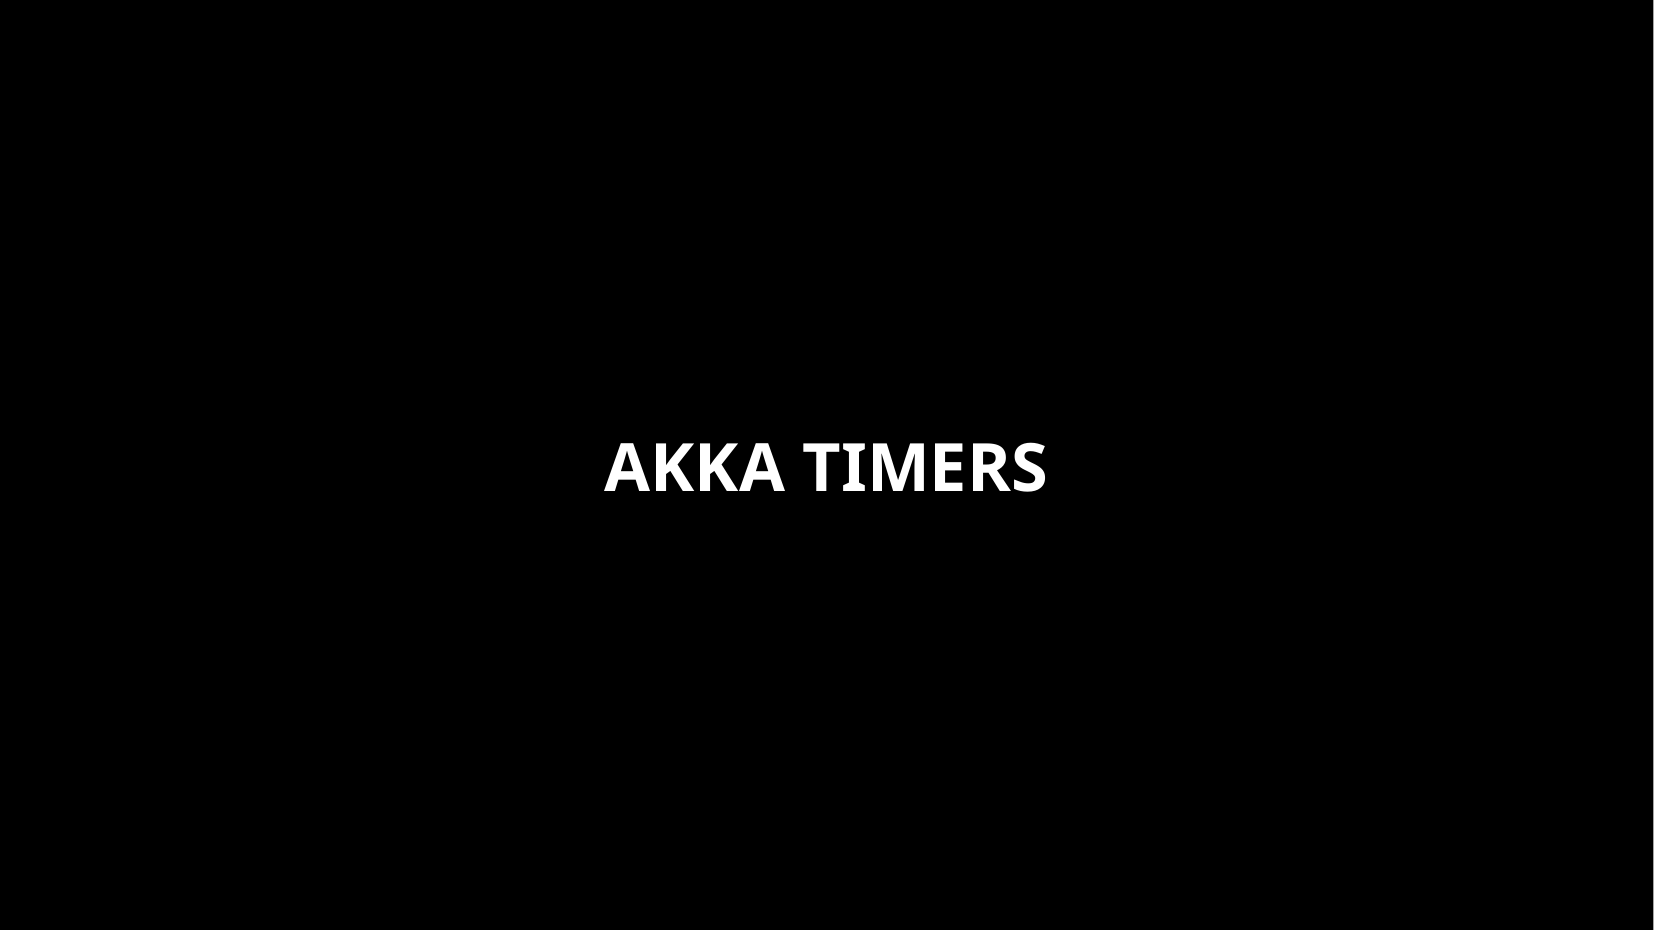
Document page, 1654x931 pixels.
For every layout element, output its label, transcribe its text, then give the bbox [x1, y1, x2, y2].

title AKKA TIMERS [82, 384, 1571, 547]
